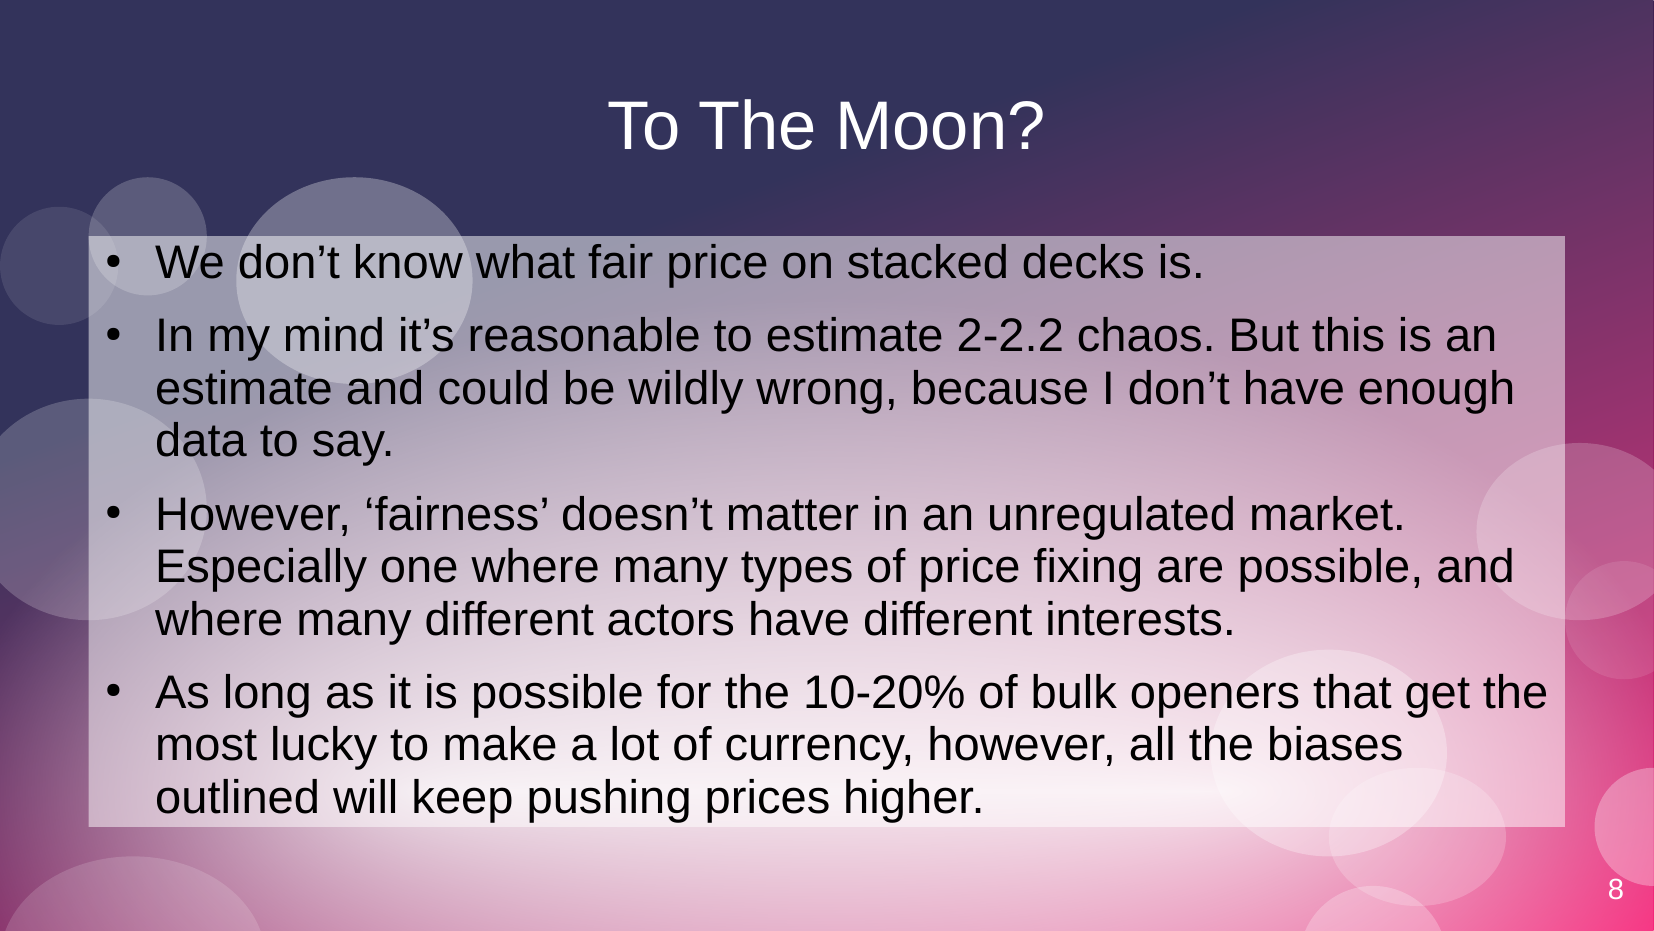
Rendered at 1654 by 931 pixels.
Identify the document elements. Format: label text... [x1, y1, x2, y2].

title To The Moon? [88, 44, 1565, 207]
list We don’t know what fair price on stacked decks is. In my mind it’s reasonable to estimate 2-2.2 chaos. But this is an estimate and could be wildly wrong, because I don’t have enough data to say. However, ‘fairness’ doesn’t matter in an unregulated market. Especially one where many types of price fixing are possible, and where many different actors have different interests. As long as it is possible for the 10-20% of bulk openers that get the most lucky to make a lot of currency, however, all the biases outlined will keep pushing prices higher. [88, 236, 1565, 827]
